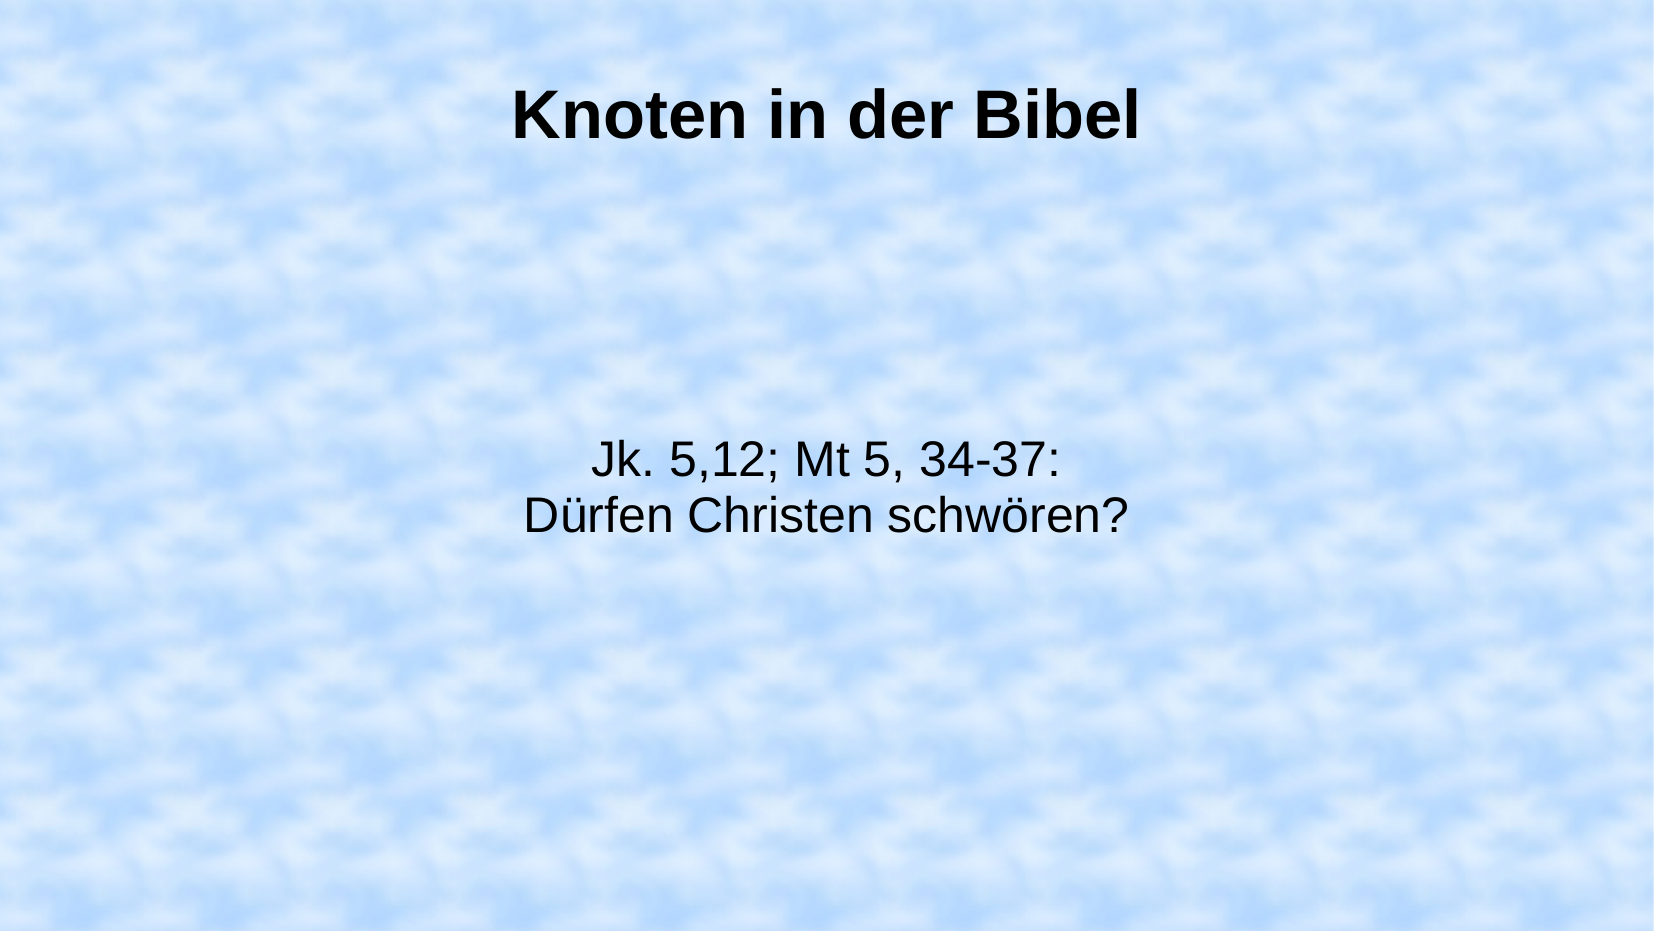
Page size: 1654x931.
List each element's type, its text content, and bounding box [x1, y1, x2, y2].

picture [0, 0, 1654, 931]
title Knoten in der Bibel [82, 37, 1571, 193]
subtitle Jk. 5,12; Mt 5, 34-37: Dürfen Christen schwören? [82, 217, 1571, 758]
